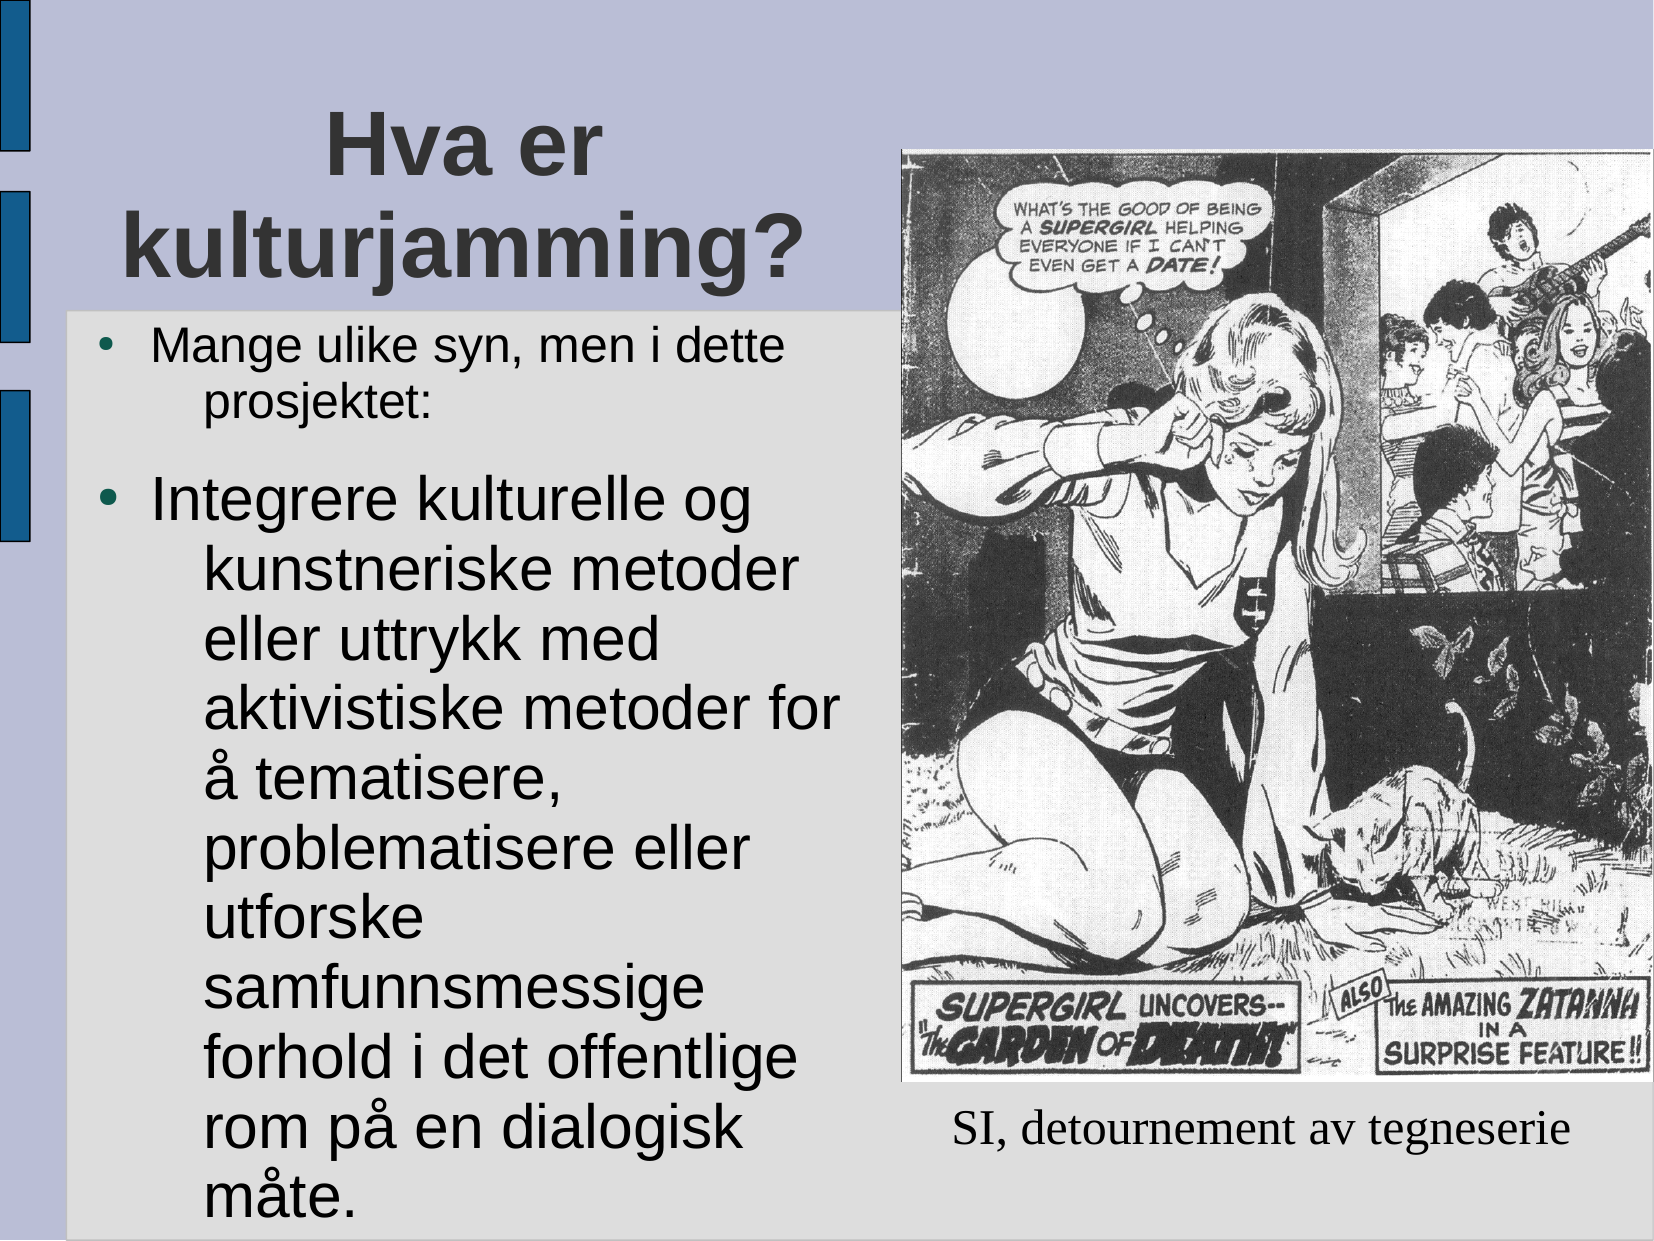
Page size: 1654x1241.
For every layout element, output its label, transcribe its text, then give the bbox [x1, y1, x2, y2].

text_box SI, detournement av tegneserie [951, 1098, 1614, 1155]
chart [901, 149, 1654, 1082]
list Mange ulike syn, men i dette prosjektet: Integrere kulturelle og kunstneriske metoder eller uttrykk med aktivistiske metoder for å tematisere, problematisere eller utforske samfunnsmessige forhold i det offentlige rom på en dialogisk måte. [61, 317, 897, 1212]
title Hva er kulturjamming? [82, 91, 846, 299]
